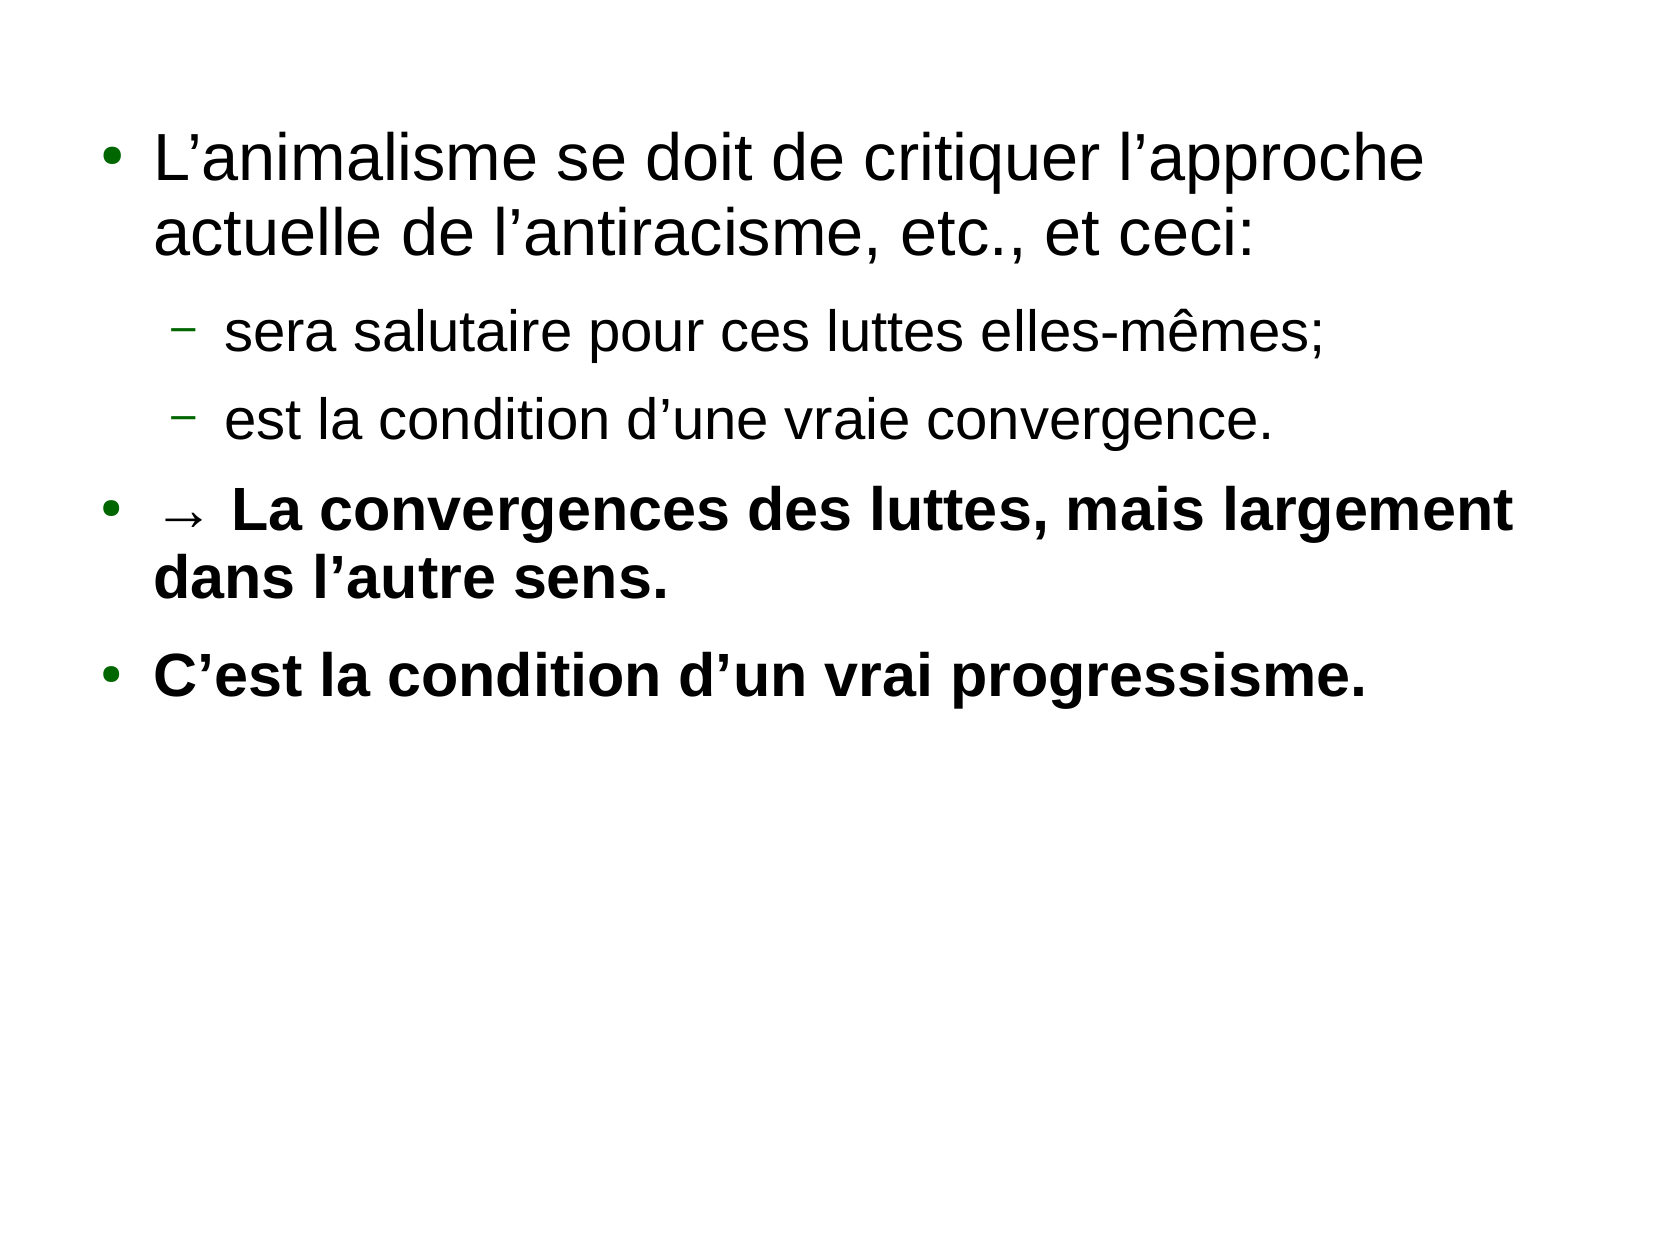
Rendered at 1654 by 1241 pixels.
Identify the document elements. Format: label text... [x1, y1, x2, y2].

list L’animalisme se doit de critiquer l’approche actuelle de l’antiracisme, etc., et ceci: sera salutaire pour ces luttes elles-mêmes; est la condition d’une vraie convergence. → La convergences des luttes, mais largement dans l’autre sens. C’est la condition d’un vrai progressisme. [82, 120, 1571, 1156]
